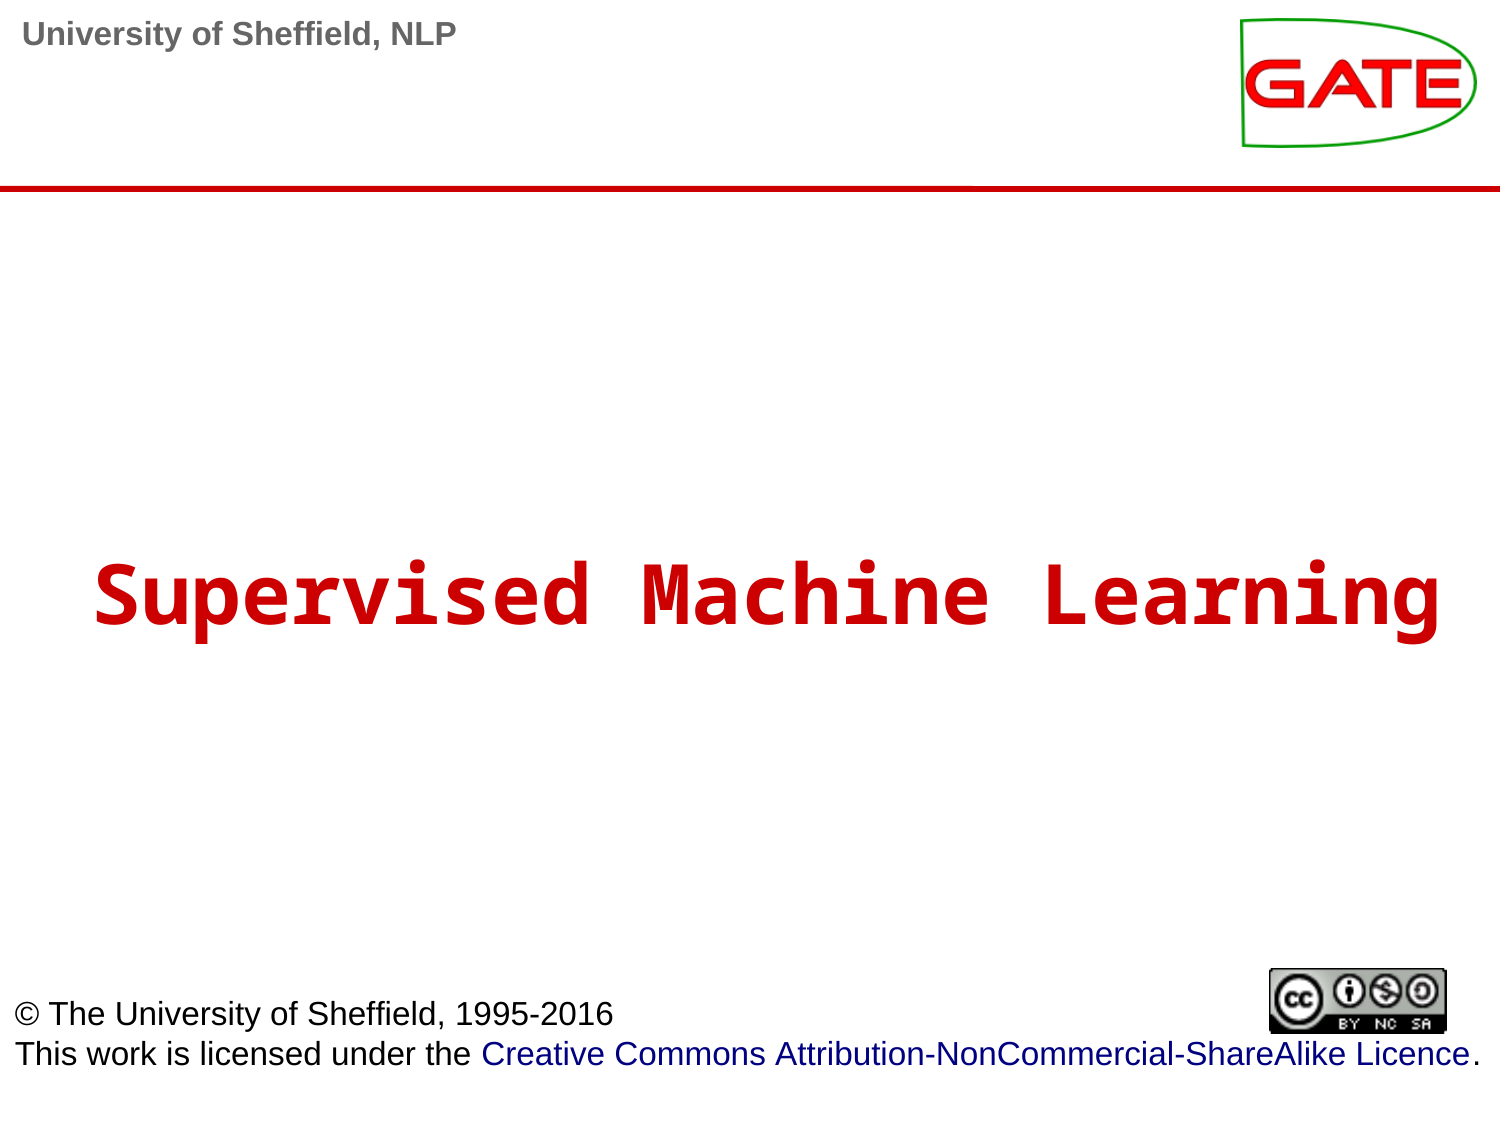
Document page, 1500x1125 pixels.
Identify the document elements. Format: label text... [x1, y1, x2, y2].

picture [1240, 18, 1477, 148]
text_box © The University of Sheffield, 1995-2016 This work is licensed under the Creative Commons Attribution-NonCommercial-ShareAlike Licence. [0, 944, 1500, 1123]
picture [1269, 968, 1447, 1034]
text_box Supervised Machine Learning [5, 478, 1500, 711]
